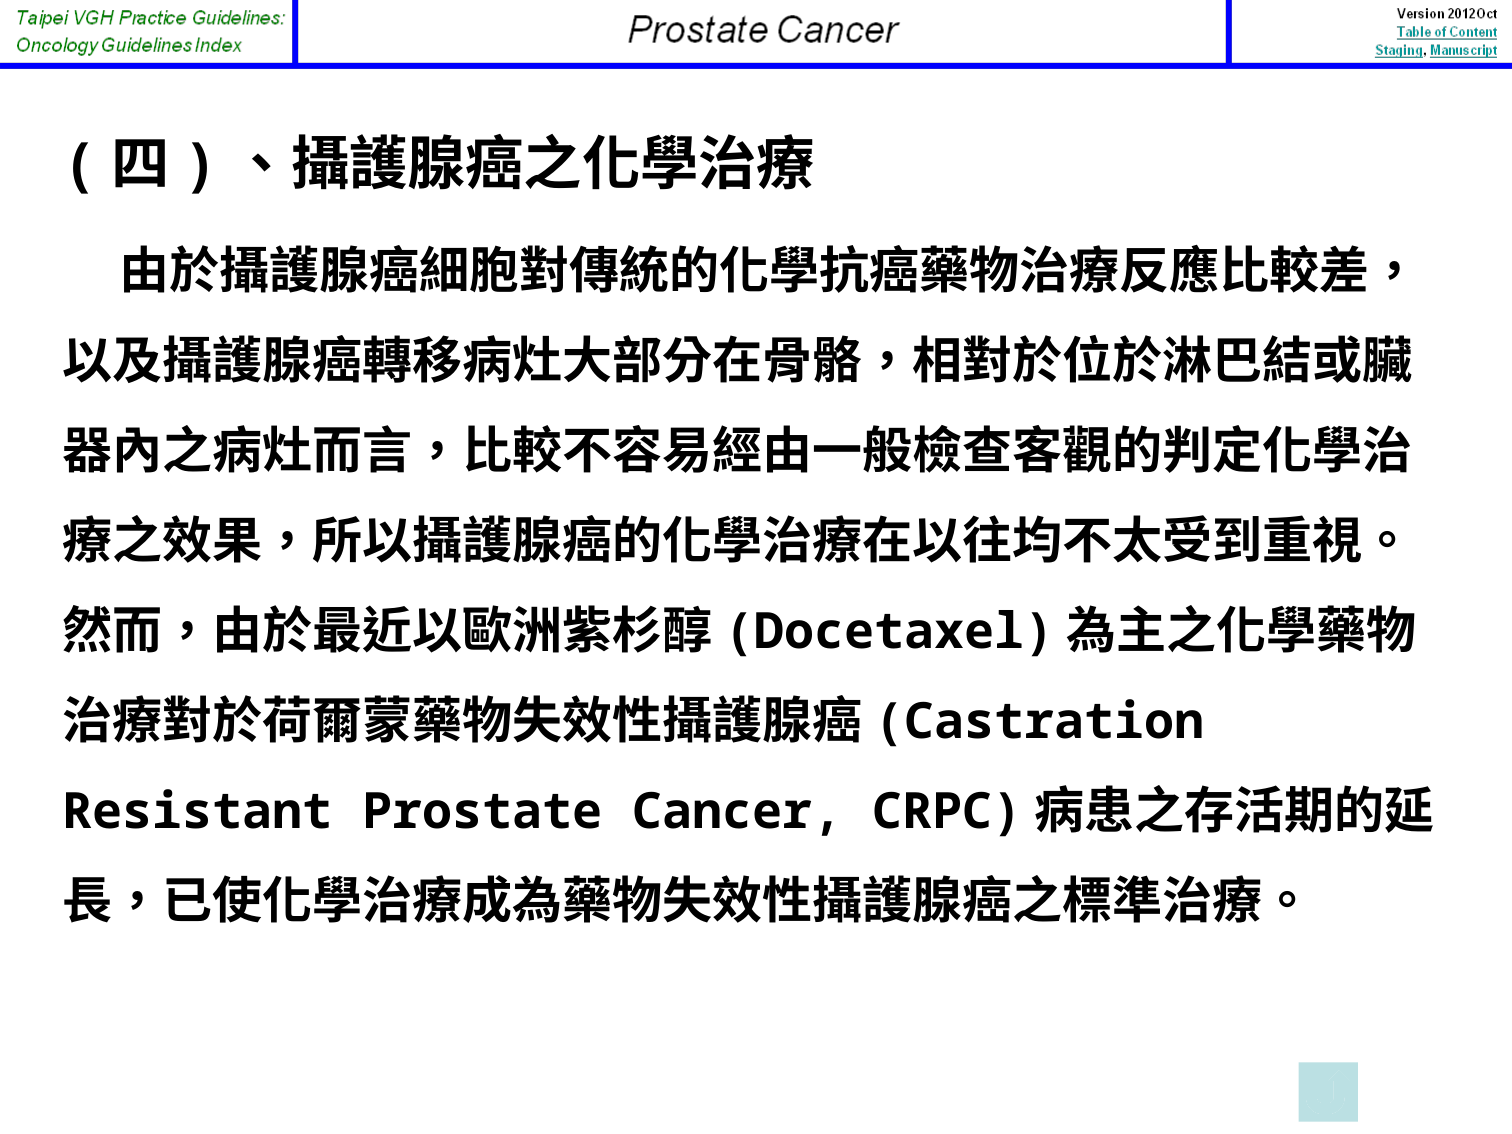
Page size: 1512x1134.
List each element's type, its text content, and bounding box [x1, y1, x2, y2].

subtitle (四)、攝護腺癌之化學治療 由於攝護腺癌細胞對傳統的化學抗癌藥物治療反應比較差，以及攝護腺癌轉移病灶大部分在骨骼，相對於位於淋巴結或臟器內之病灶而言，比較不容易經由一般檢查客觀的判定化學治療之效果，所以攝護腺癌的化學治療在以往均不太受到重視。然而，由於最近以歐洲紫杉醇(Docetaxel)為主之化學藥物治療對於荷爾蒙藥物失效性攝護腺癌(Castration Resistant Prostate Cancer, CRPC)病患之存活期的延長，已使化學治療成為藥物失效性攝護腺癌之標準治療。 [47, 83, 1477, 969]
